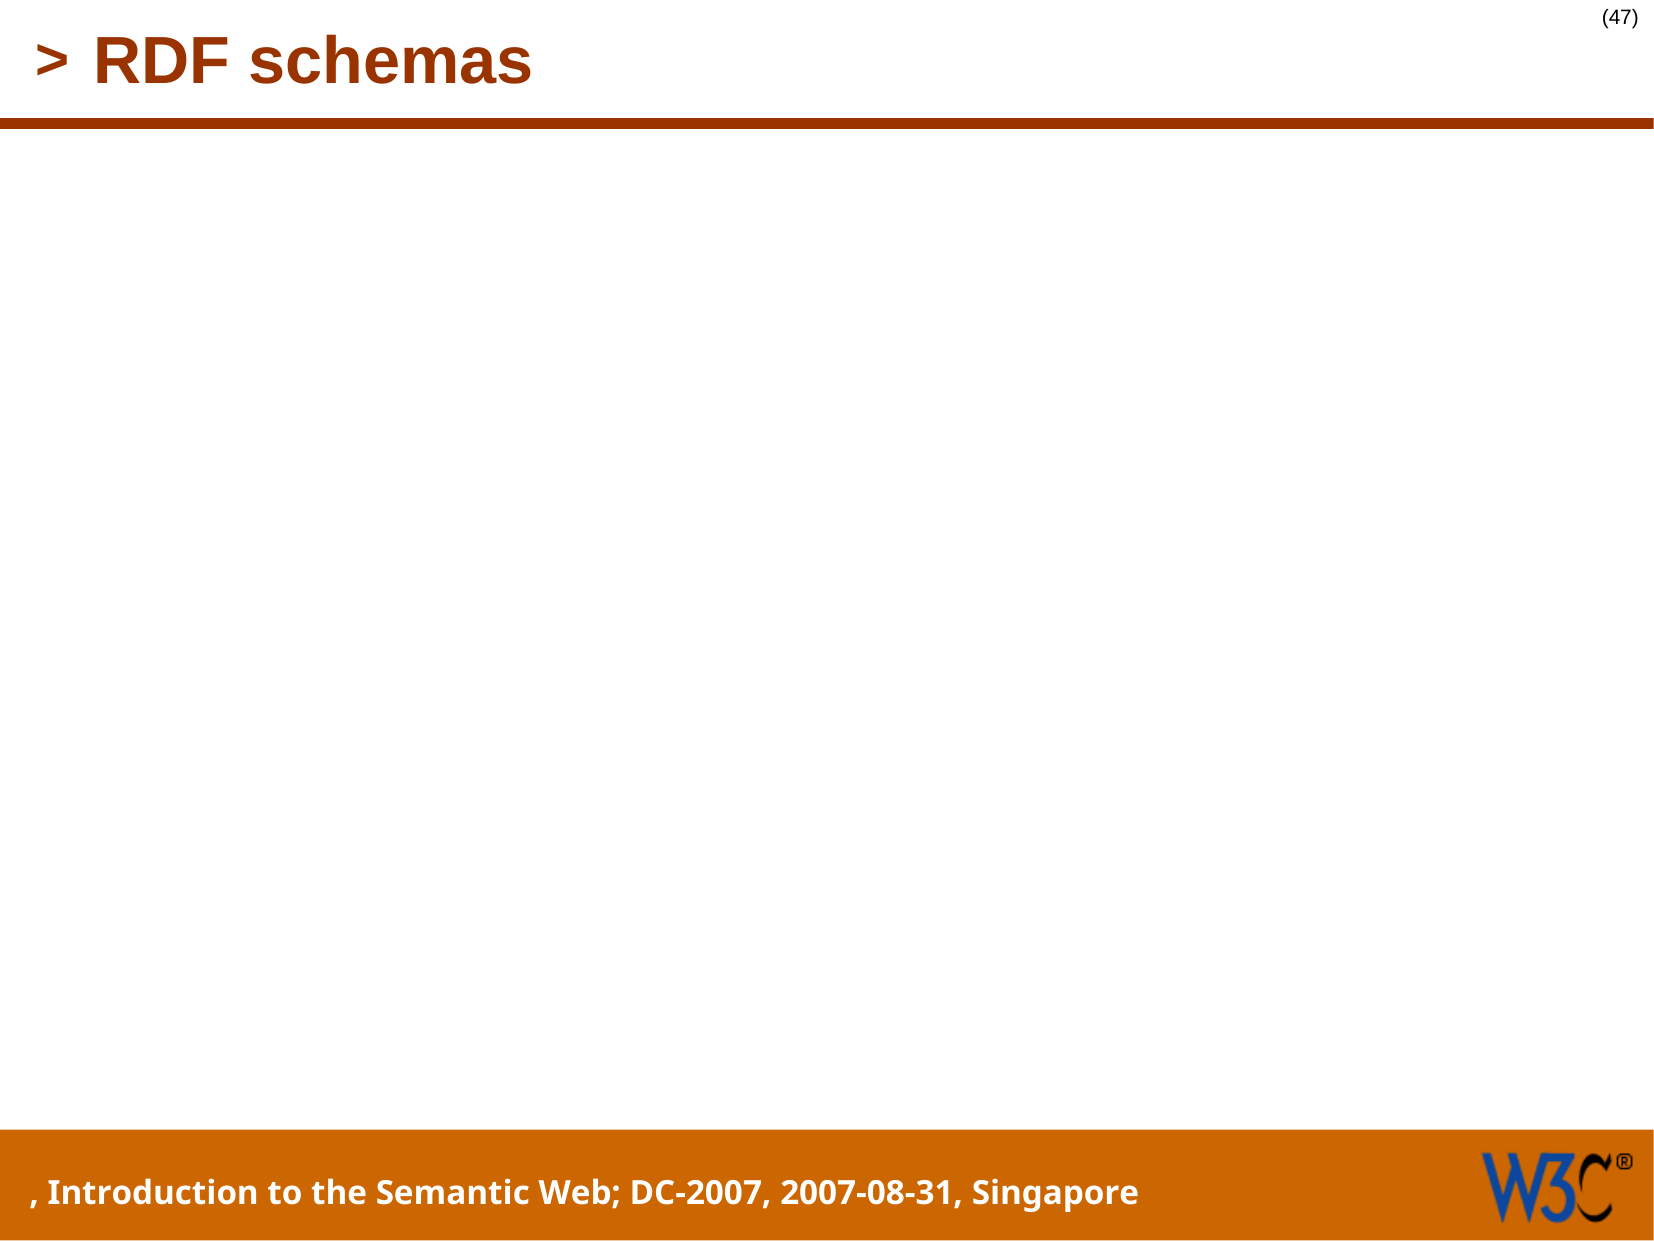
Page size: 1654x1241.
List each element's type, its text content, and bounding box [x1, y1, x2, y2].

title RDF schemas [93, 0, 1493, 119]
picture [1477, 1149, 1639, 1228]
